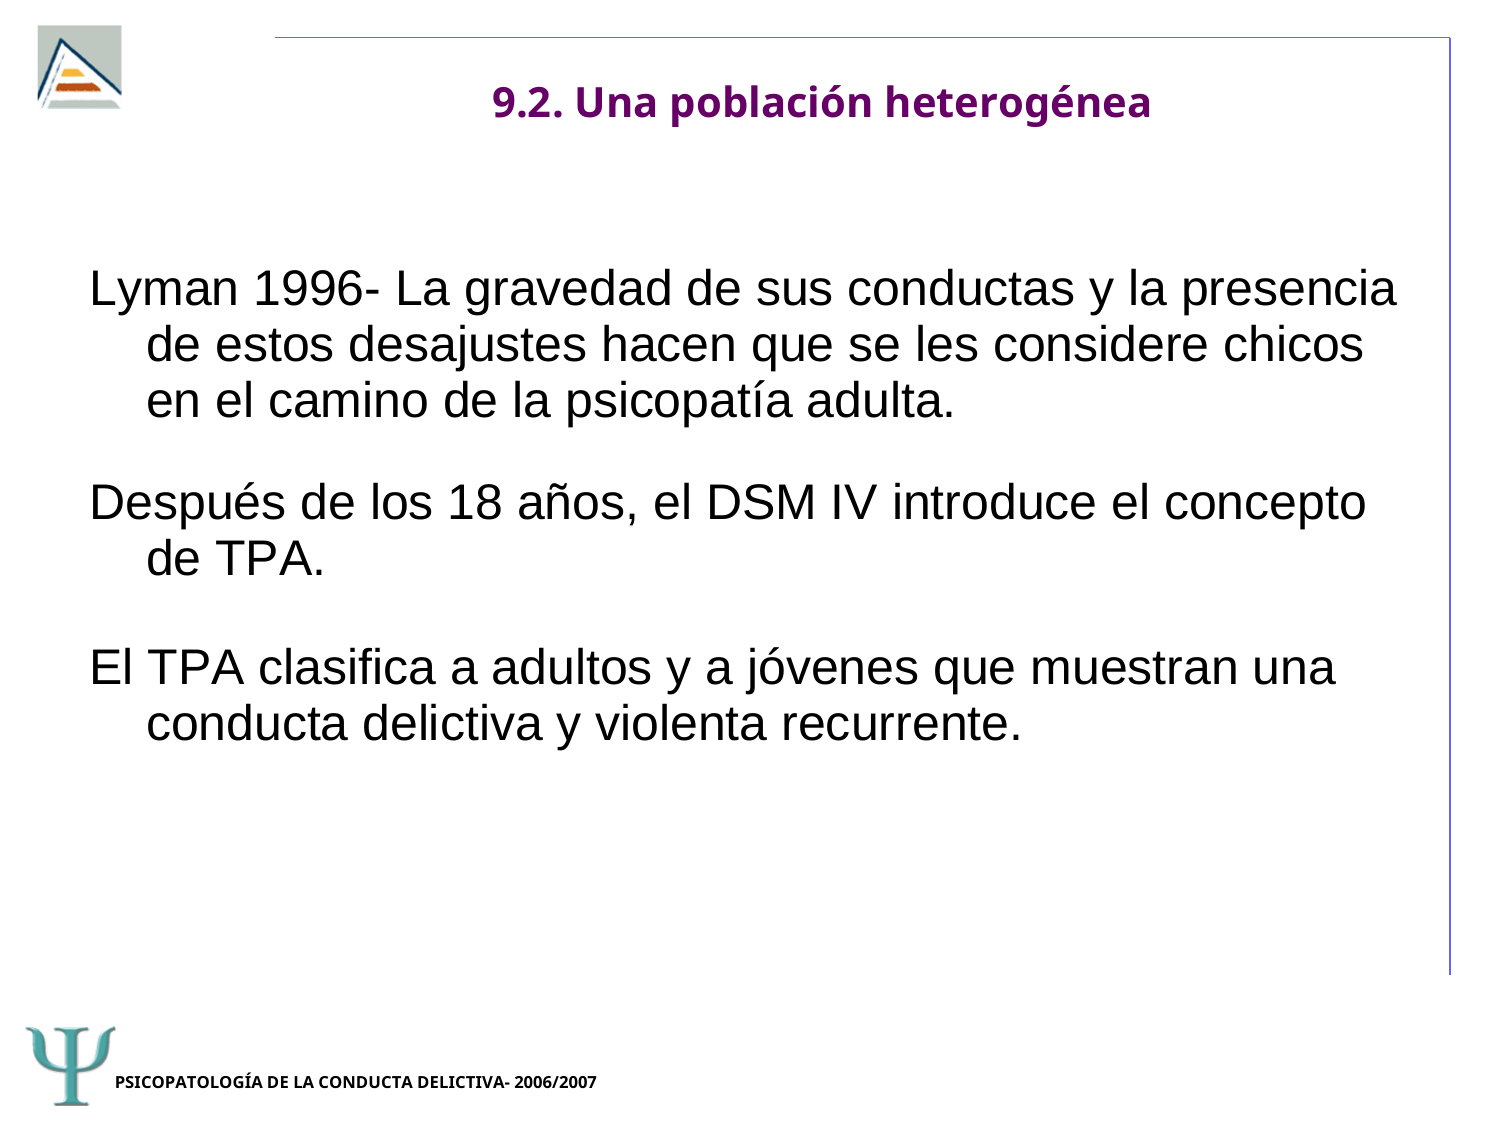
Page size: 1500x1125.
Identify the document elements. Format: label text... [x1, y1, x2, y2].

picture [37, 24, 122, 109]
title 9.2. Una población heterogénea [253, 54, 1392, 148]
list Lyman 1996- La gravedad de sus conductas y la presencia de estos desajustes hacen que se les considere chicos en el camino de la psicopatía adulta. Después de los 18 años, el DSM IV introduce el concepto de TPA. El TPA clasifica a adultos y a jóvenes que muestran una conducta delictiva y violenta recurrente. [75, 184, 1426, 1013]
picture [24, 1024, 116, 1106]
